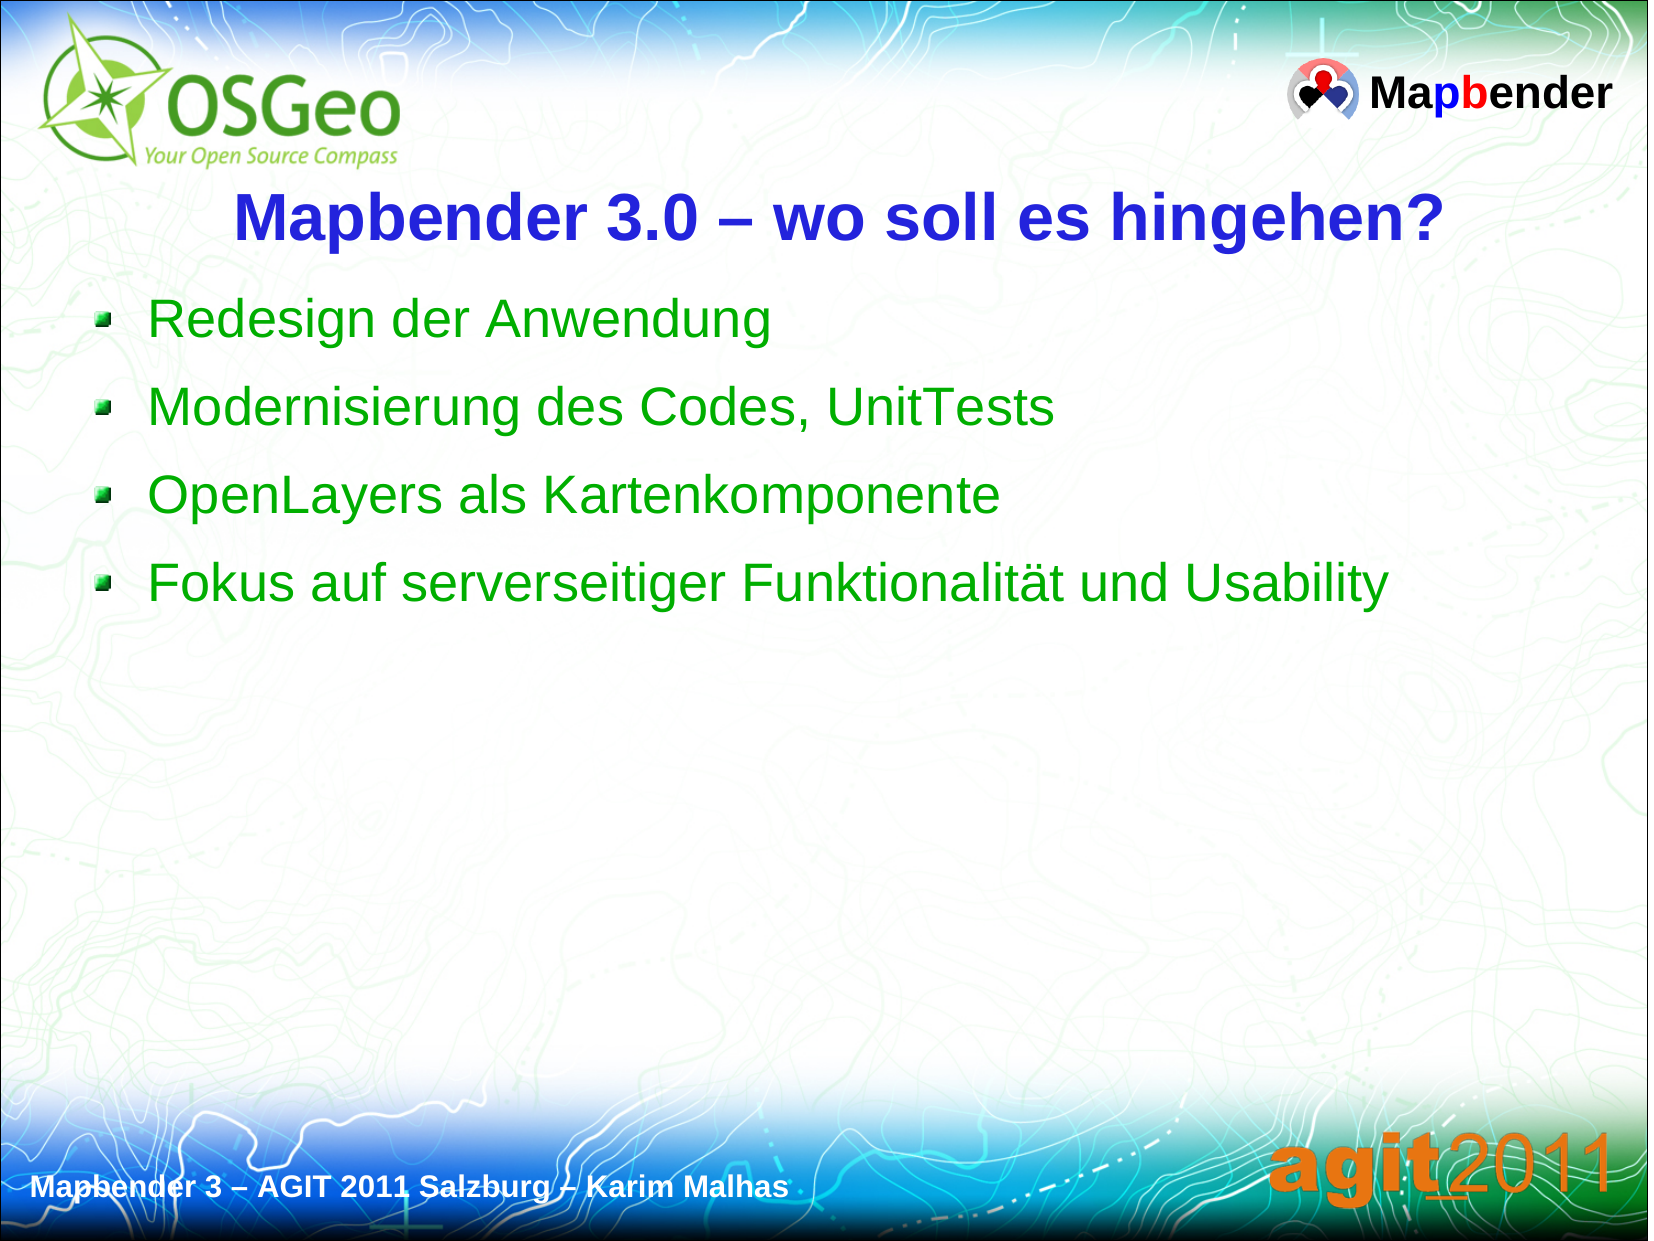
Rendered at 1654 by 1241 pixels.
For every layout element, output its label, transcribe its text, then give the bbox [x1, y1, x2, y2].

picture [1, 1, 1647, 1240]
list Redesign der Anwendung Modernisierung des Codes, UnitTests OpenLayers als Kartenkomponente Fokus auf serverseitiger Funktionalität und Usability [76, 288, 1565, 1093]
title Mapbender 3.0 – wo soll es hingehen? [96, 150, 1585, 284]
